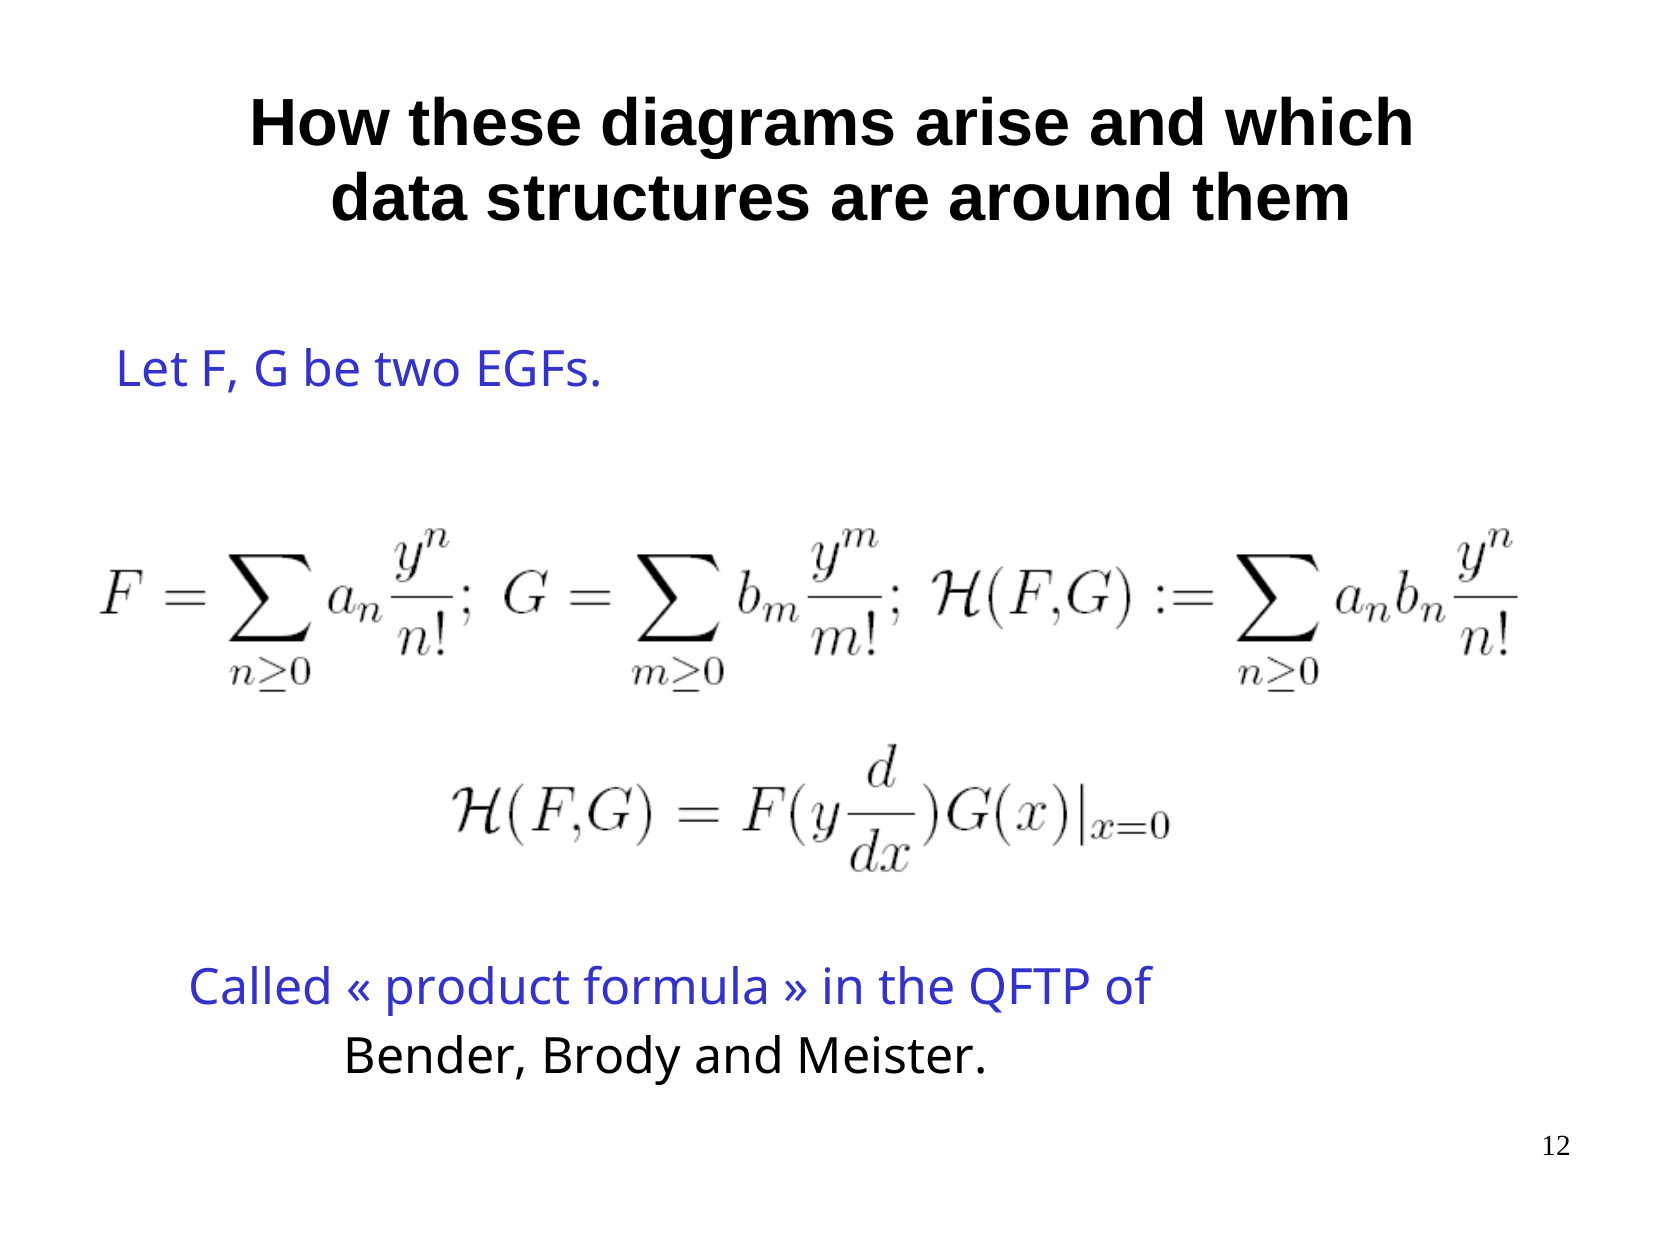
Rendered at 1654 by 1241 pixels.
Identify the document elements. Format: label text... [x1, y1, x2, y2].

text_box Let F, G be two EGFs. [100, 325, 756, 410]
text_box Called « product formula » in the QFTP of Bender, Brody and Meister. [162, 943, 1381, 1146]
picture [444, 734, 1176, 879]
picture [95, 520, 1530, 699]
text_box How these diagrams arise and which data structures are around them [234, 78, 1574, 260]
